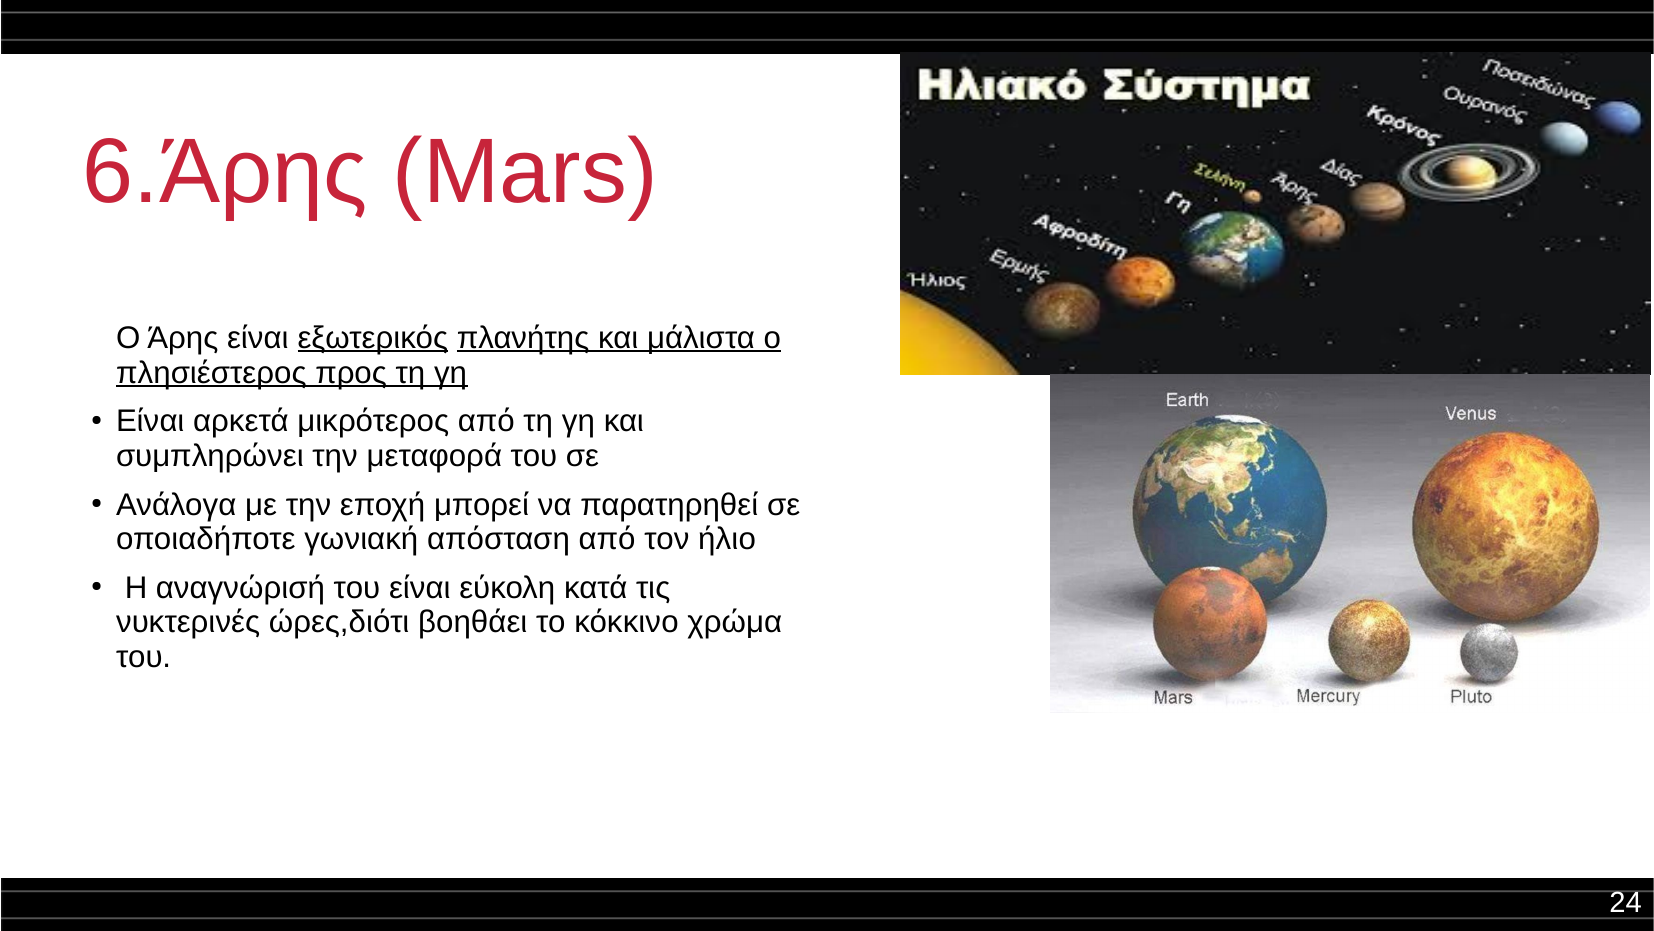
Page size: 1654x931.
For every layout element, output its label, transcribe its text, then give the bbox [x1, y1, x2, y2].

title 6.Άρης (Mars) [82, 92, 900, 249]
list Ο Άρης είναι εξωτερικός πλανήτης και μάλιστα ο πλησιέστερος προς τη γη Είναι αρκετά μικρότερος από τη γη και συμπληρώνει την μεταφορά του σε Ανάλογα με την εποχή μπορεί να παρατηρηθεί σε οποιαδήποτε γωνιακή απόσταση από τον ήλιο Η αναγνώρισή του είναι εύκολη κατά τις νυκτερινές ώρες,διότι βοηθάει το κόκκινο χρώμα του. [82, 271, 809, 713]
picture [1, 0, 1654, 713]
picture [1, 878, 1654, 931]
